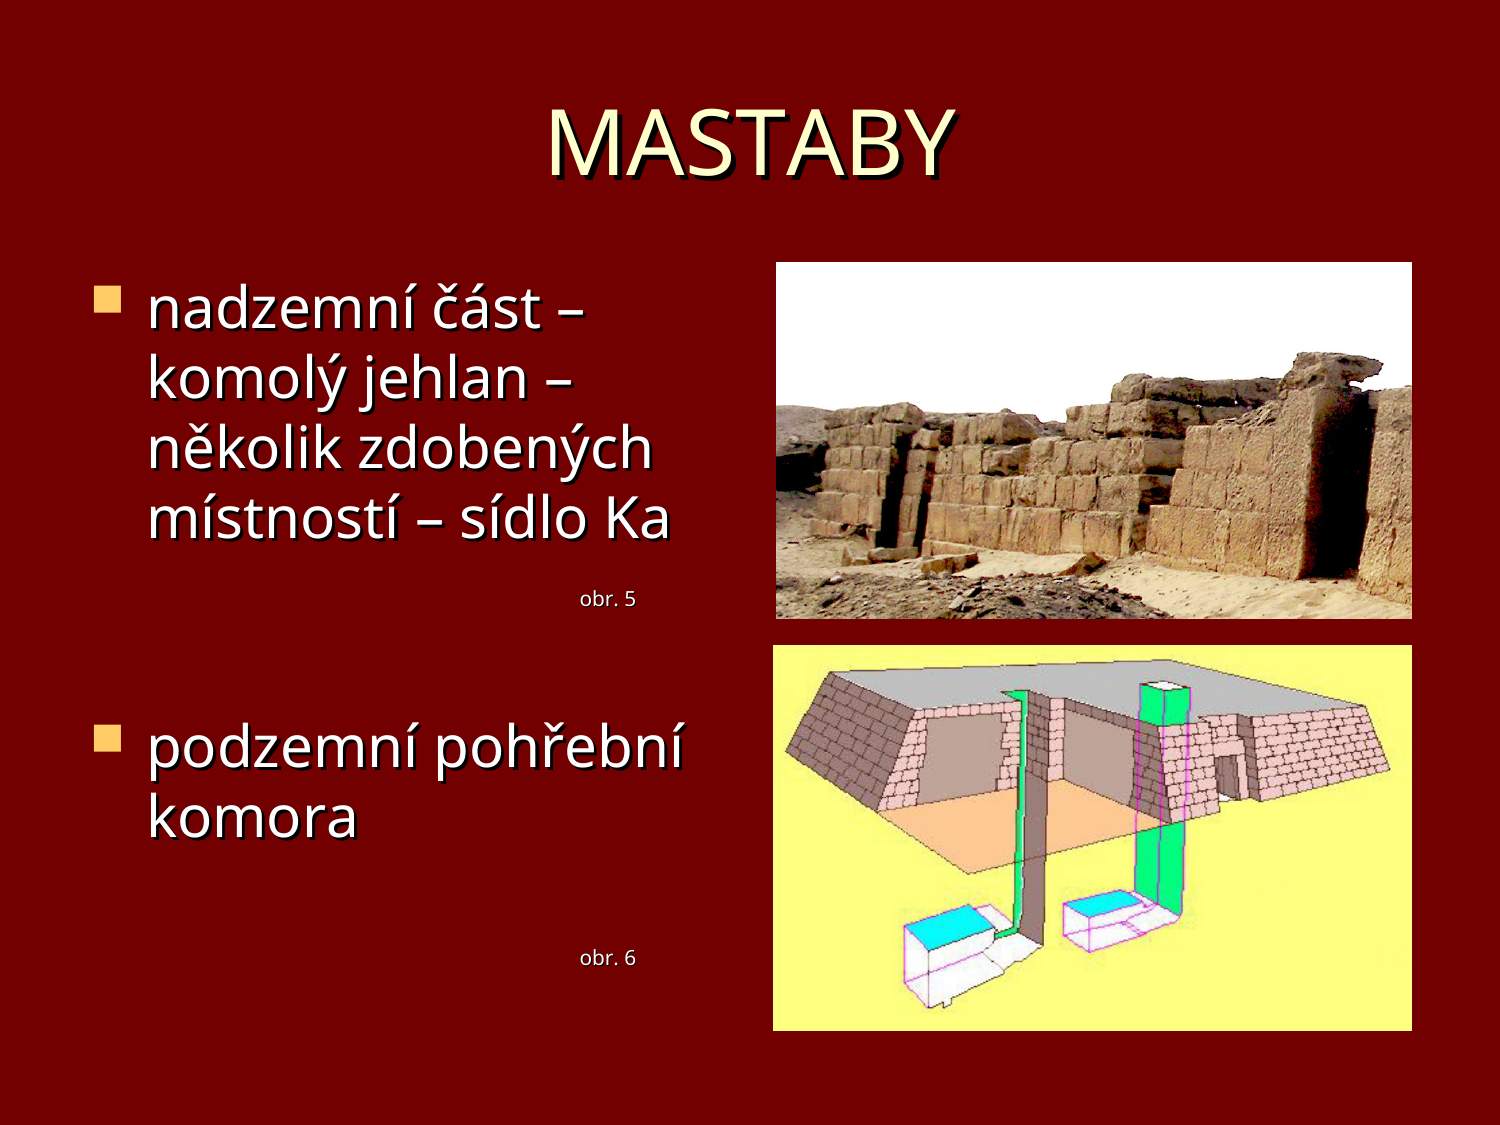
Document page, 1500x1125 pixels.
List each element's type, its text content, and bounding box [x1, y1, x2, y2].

text_box [773, 645, 1412, 1032]
text_box [776, 262, 1412, 619]
title MASTABY [75, 45, 1426, 233]
list nadzemní část – komolý jehlan – několik zdobených místností – sídlo Ka obr. 5 podzemní pohřební komora obr. 6 [75, 262, 751, 1001]
